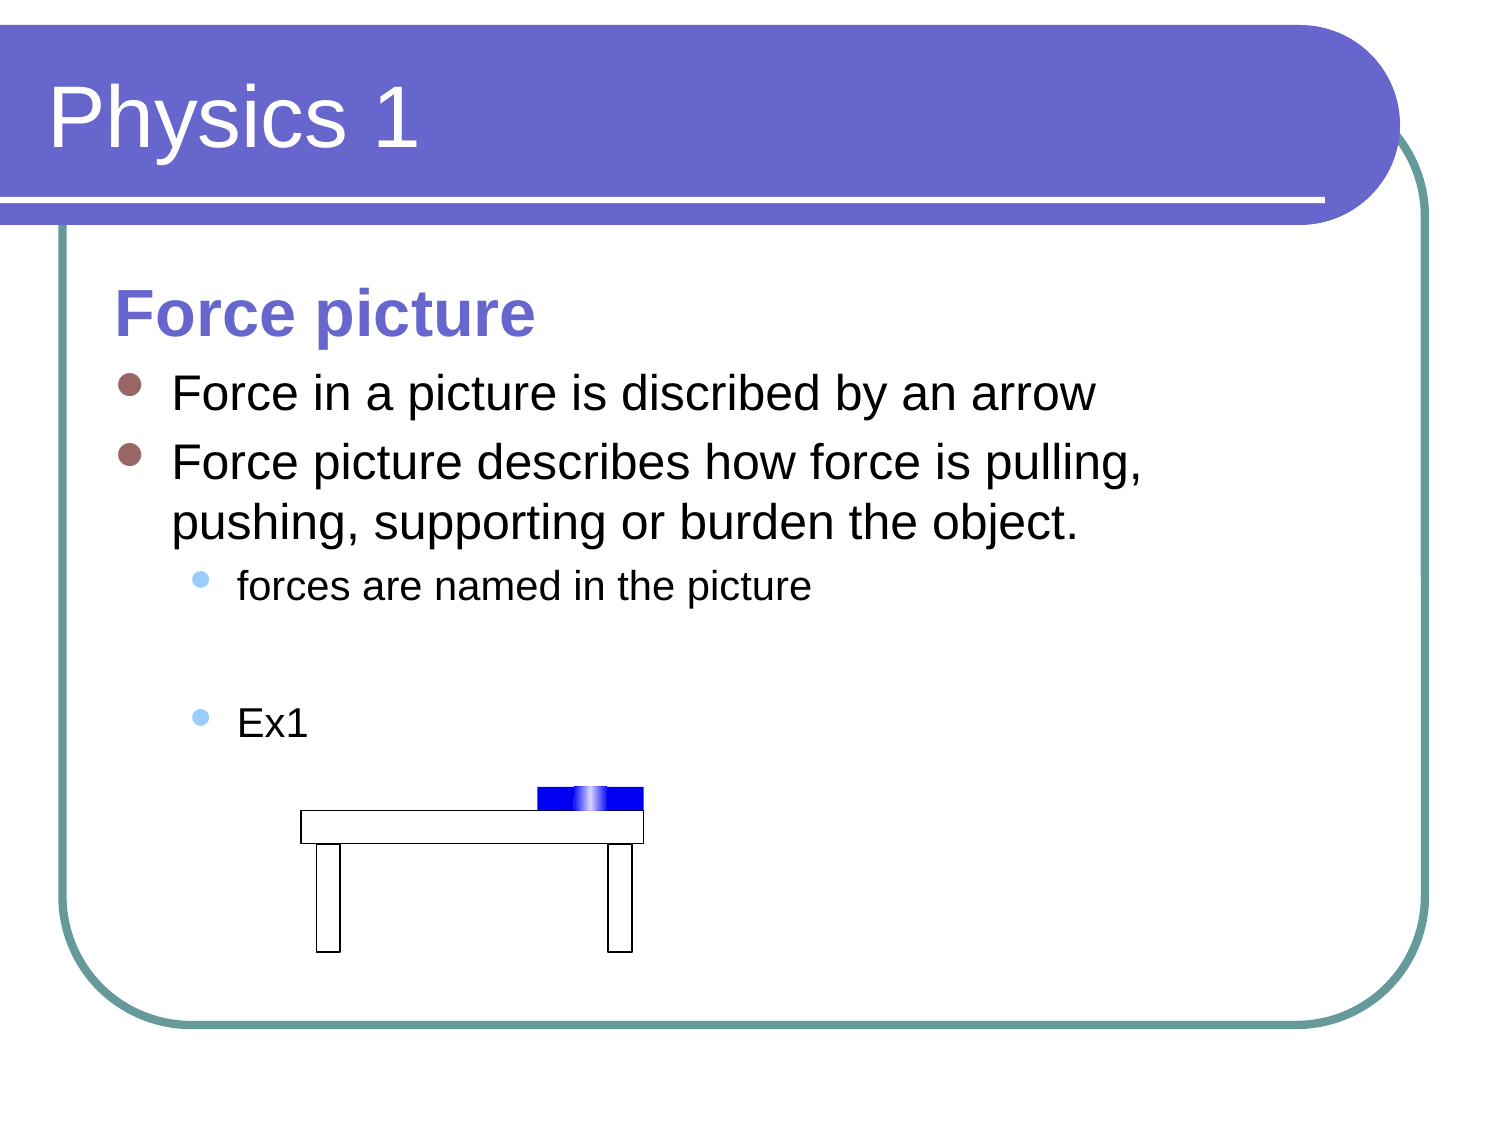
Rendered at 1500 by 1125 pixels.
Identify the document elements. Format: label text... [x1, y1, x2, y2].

text_box [537, 786, 644, 811]
title Physics 1 [32, 37, 1347, 188]
list Force picture Force in a picture is discribed by an arrow Force picture describes how force is pulling, pushing, supporting or burden the object. forces are named in the picture Ex1 [99, 262, 1289, 988]
